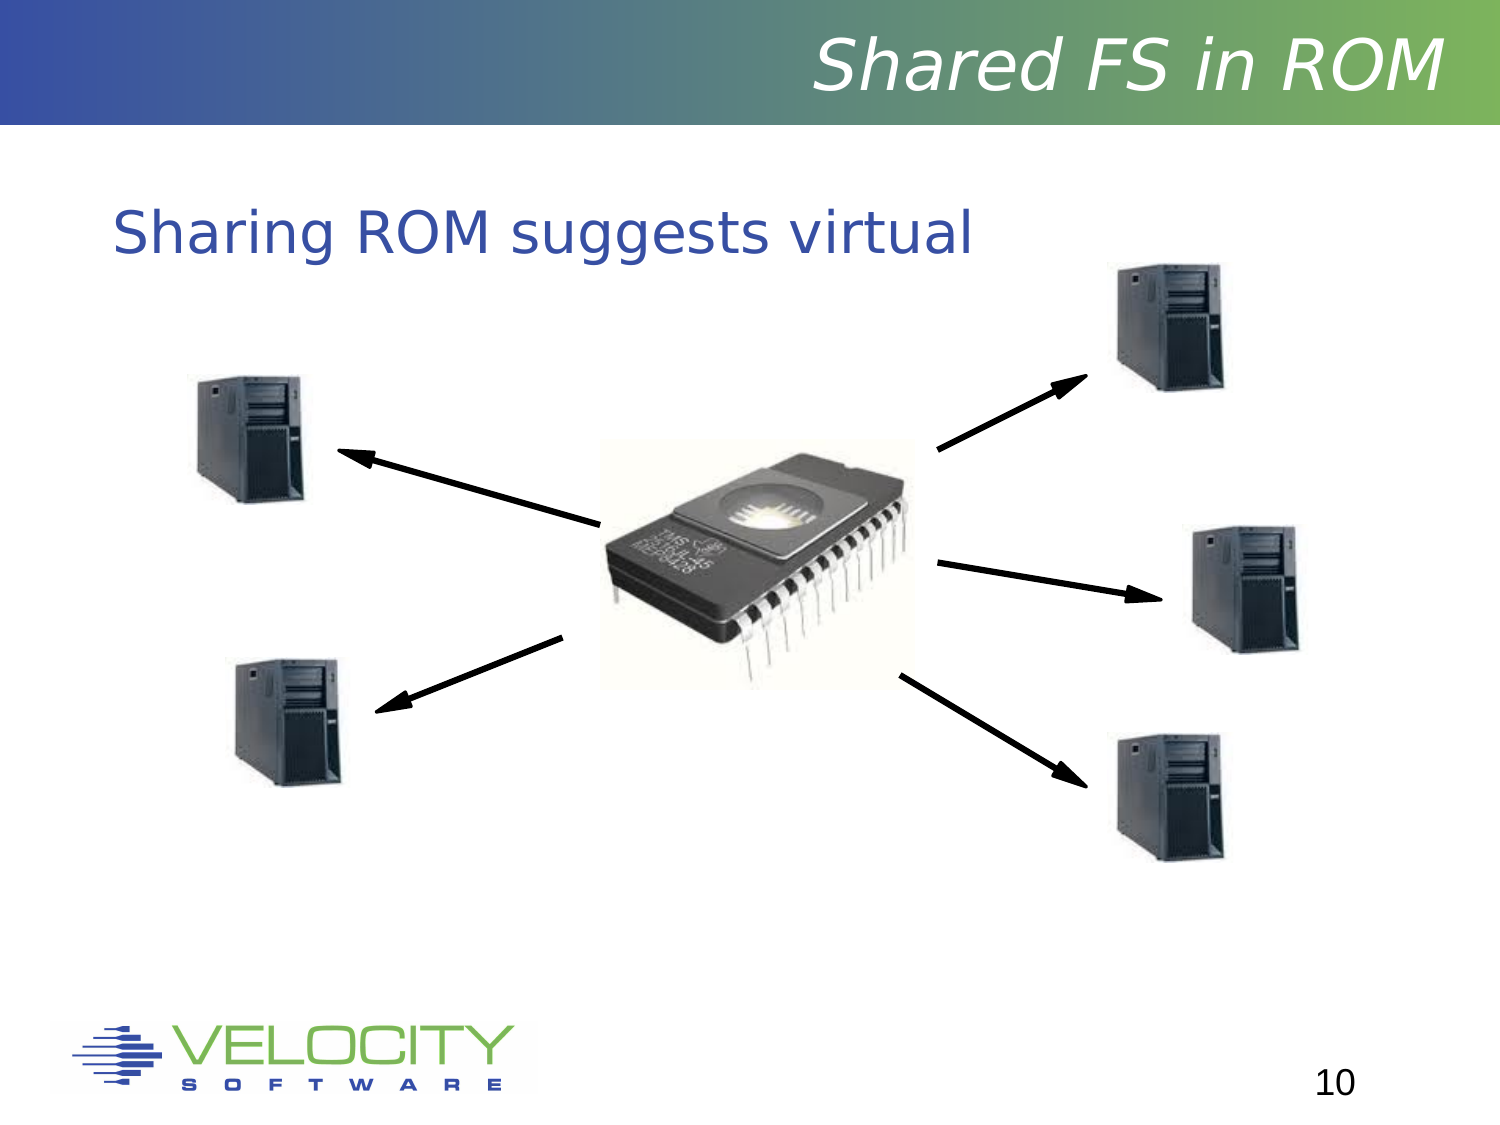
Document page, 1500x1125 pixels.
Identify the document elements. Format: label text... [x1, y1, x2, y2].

title Shared FS in ROM [62, 12, 1463, 113]
list Sharing ROM suggests virtual [70, 187, 1438, 300]
picture [225, 657, 355, 788]
picture [1107, 300, 1238, 393]
picture [1182, 524, 1313, 655]
picture [187, 374, 318, 505]
picture [600, 439, 915, 690]
picture [1107, 732, 1238, 863]
picture [50, 1021, 538, 1094]
